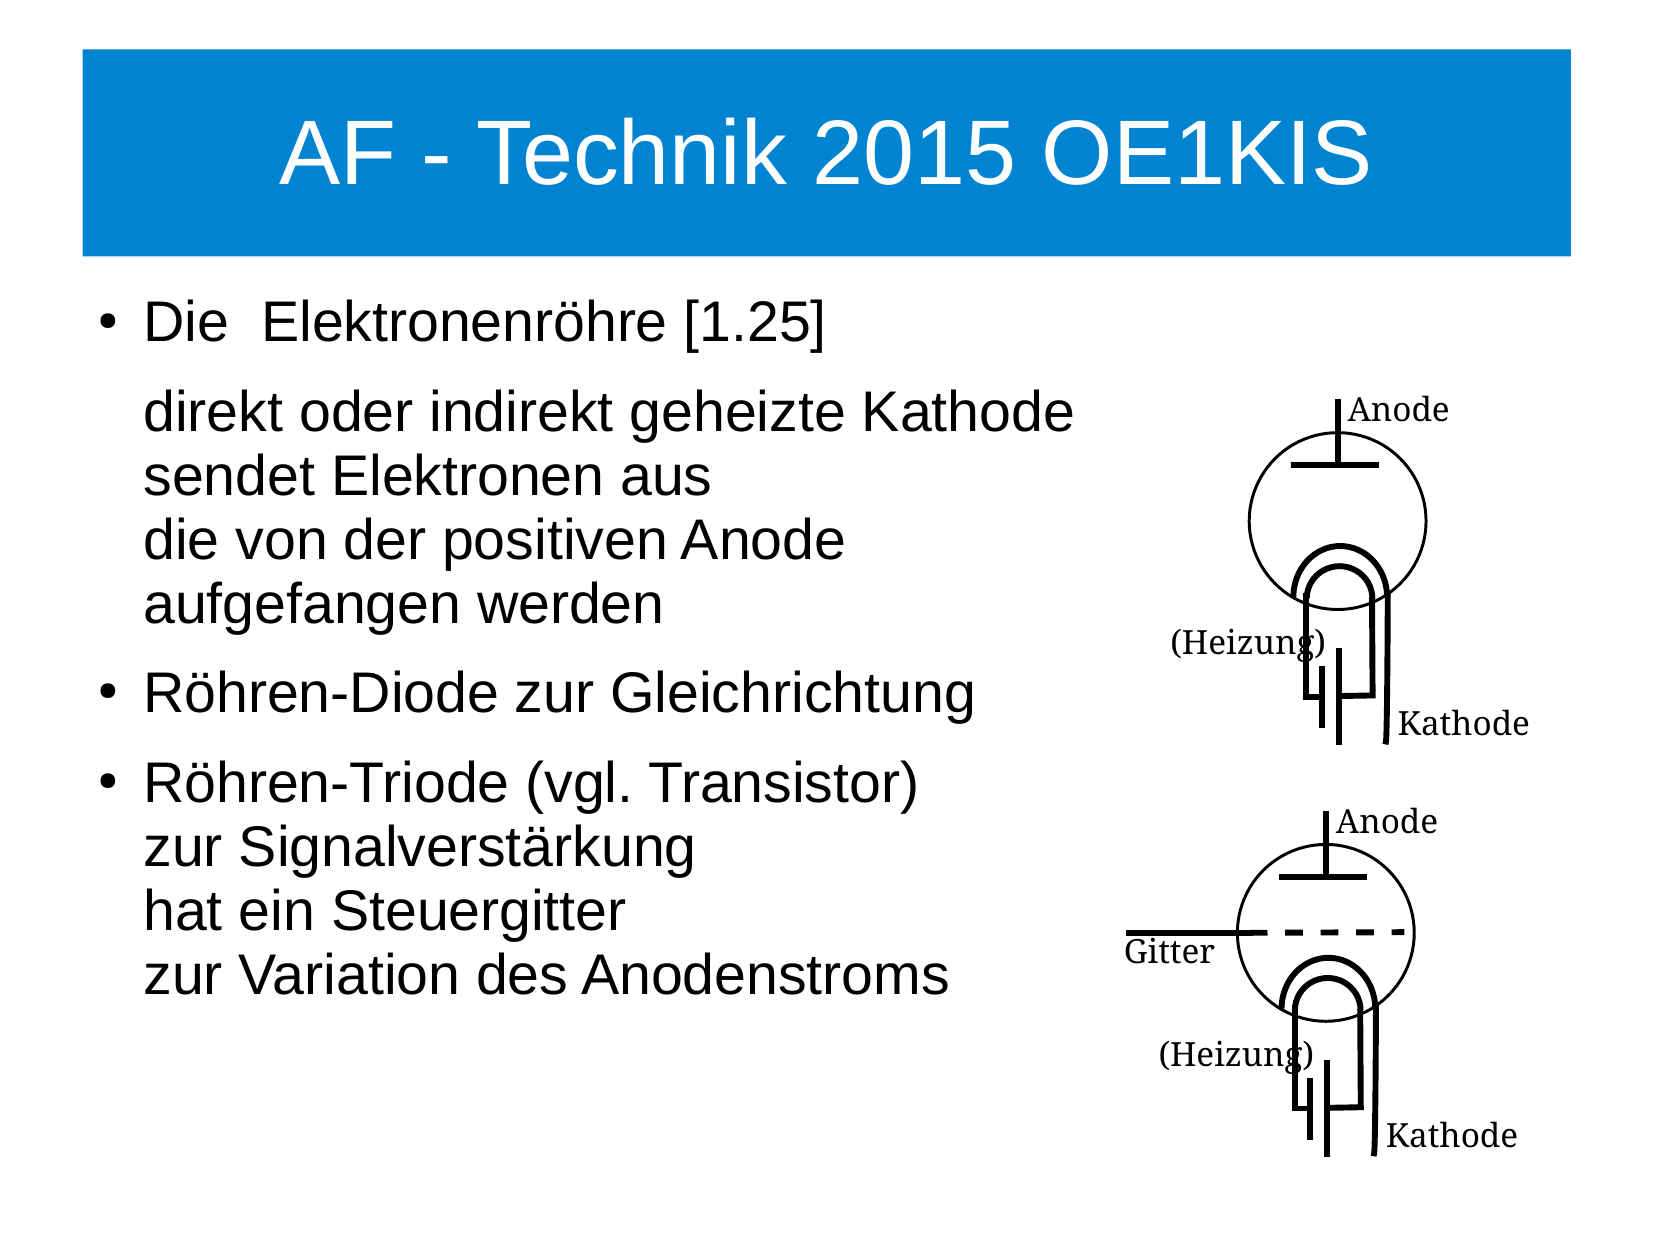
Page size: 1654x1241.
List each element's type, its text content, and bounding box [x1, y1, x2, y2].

list Die Elektronenröhre [1.25] direkt oder indirekt geheizte Kathode sendet Elektronen aus die von der positiven Anode aufgefangen werden Röhren-Diode zur Gleichrichtung Röhren-Triode (vgl. Transistor) zur Signalverstärkung hat ein Steuergitter zur Variation des Anodenstroms [82, 290, 1571, 1010]
picture [1090, 295, 1654, 1241]
title AF - Technik 2015 OE1KIS [82, 49, 1571, 257]
